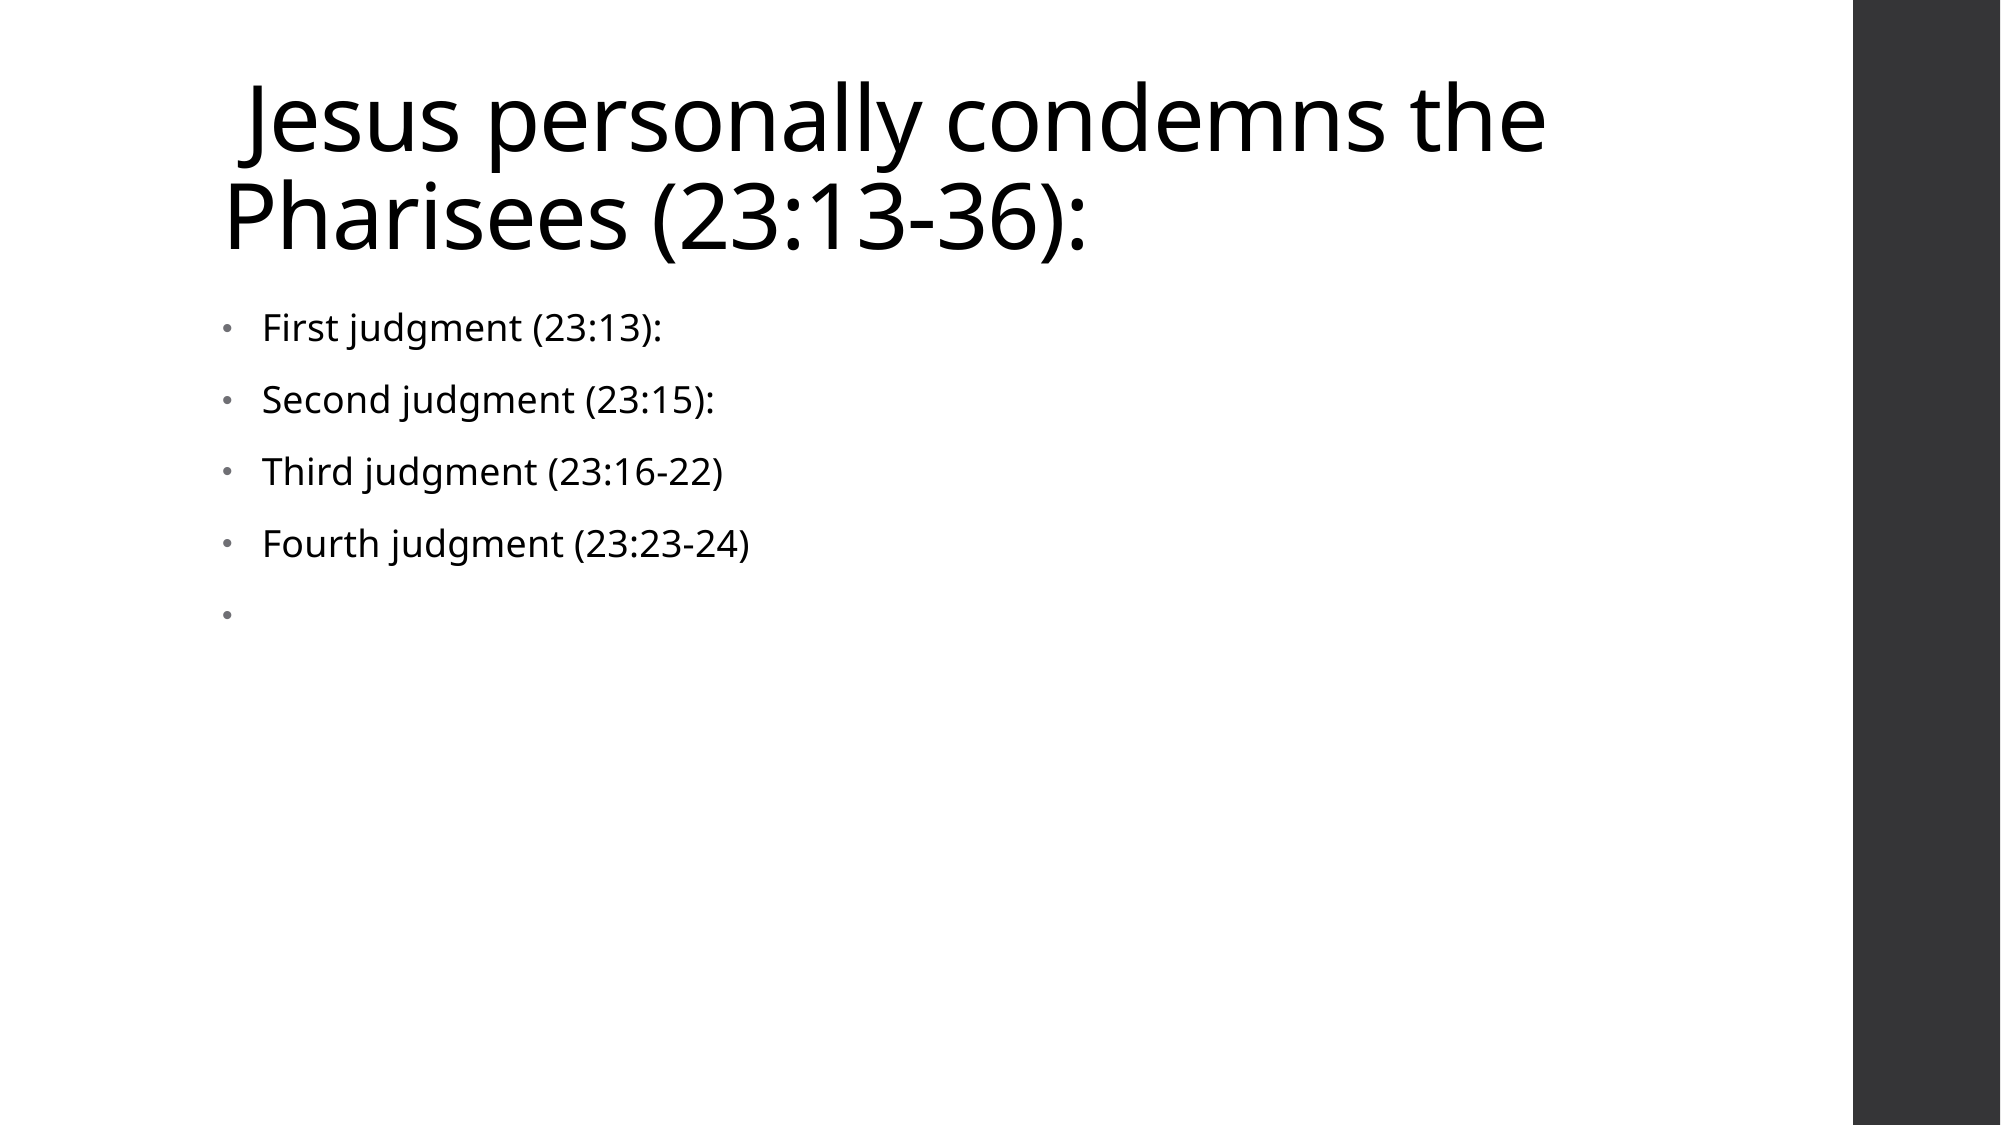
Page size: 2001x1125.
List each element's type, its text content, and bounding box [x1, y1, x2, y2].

title Jesus personally condemns the Pharisees (23:13-36): [206, 60, 1797, 278]
list First judgment (23:13): Second judgment (23:15): Third judgment (23:16-22) Fourth judgment (23:23-24) [206, 299, 1617, 1014]
